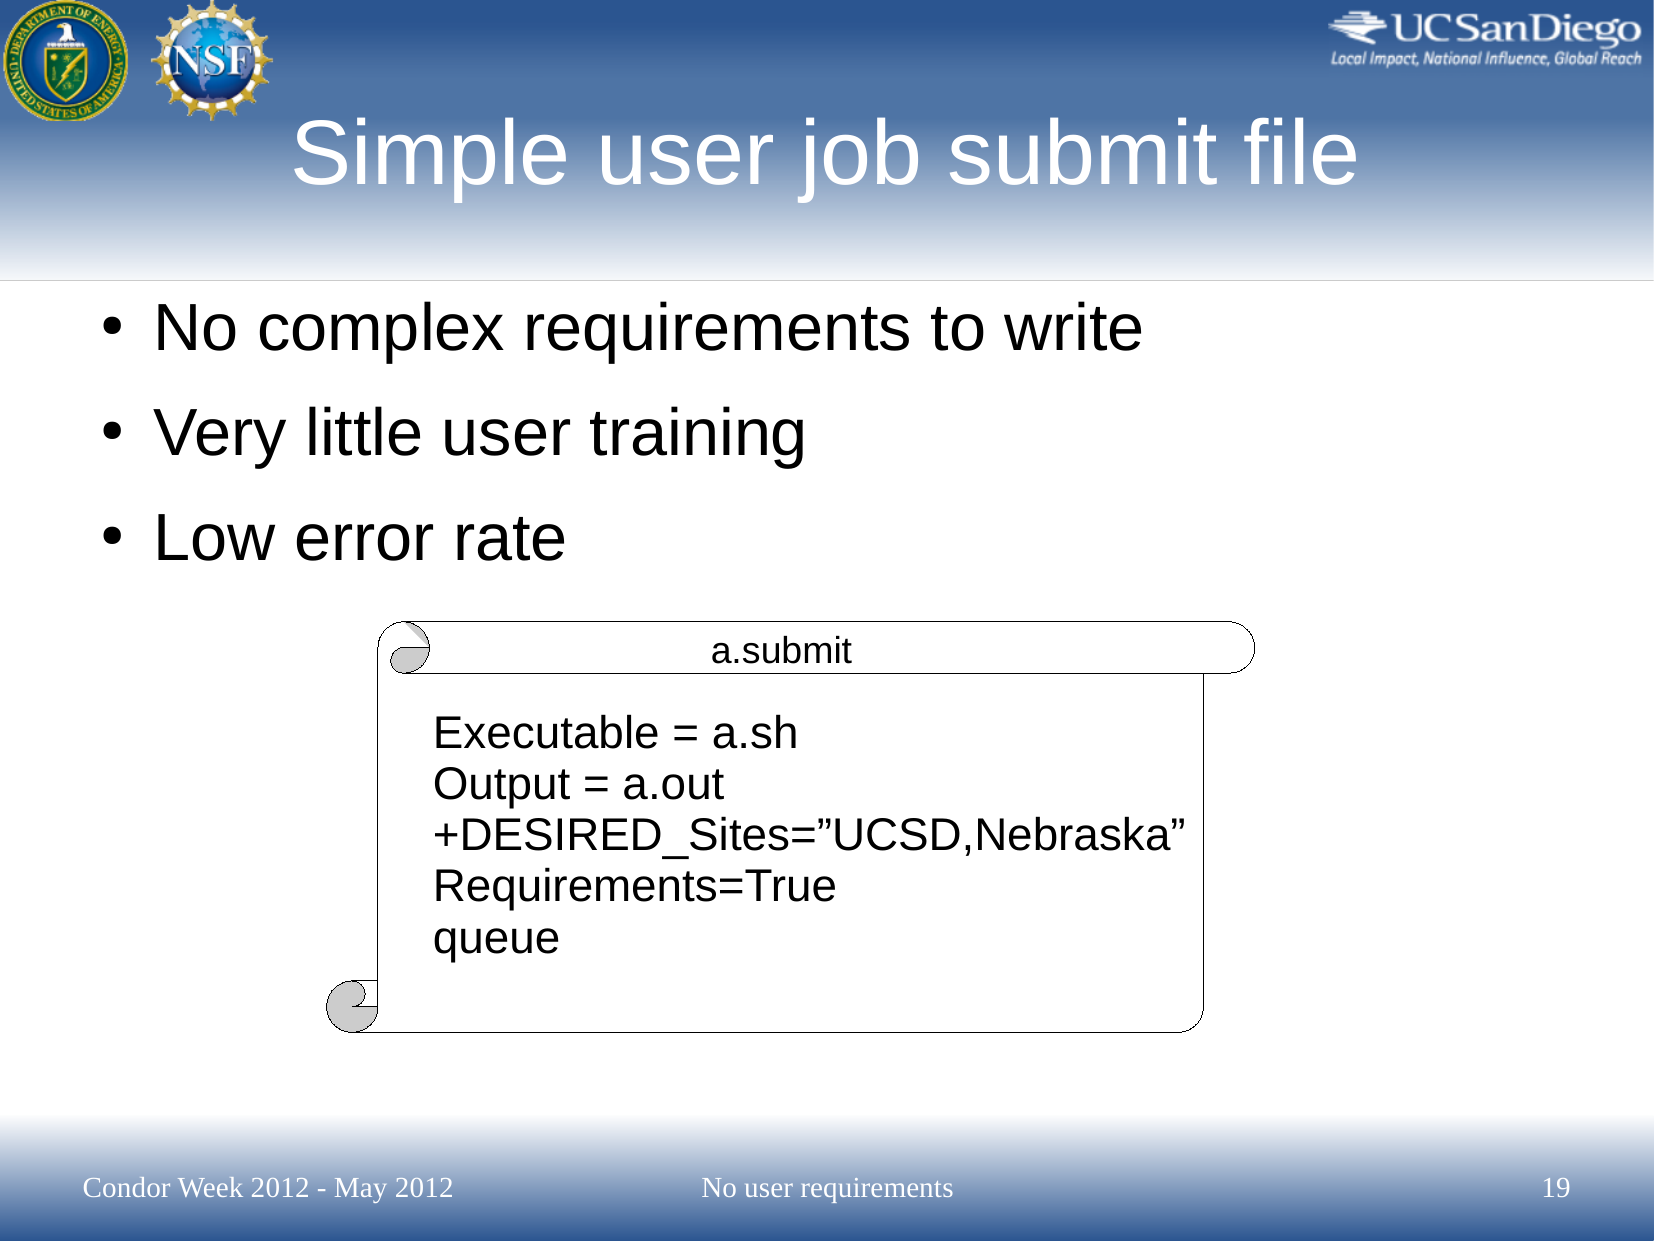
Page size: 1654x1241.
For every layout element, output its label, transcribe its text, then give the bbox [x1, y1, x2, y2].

list No complex requirements to write Very little user training Low error rate [82, 290, 1571, 1109]
picture [0, 0, 1654, 288]
text_box a.submit [696, 621, 868, 679]
text_box [326, 621, 1255, 1033]
text_box Executable = a.sh Output = a.out +DESIRED_Sites=”UCSD,Nebraska” Requirements=True queue [418, 699, 1202, 971]
title Simple user job submit file [82, 56, 1571, 250]
